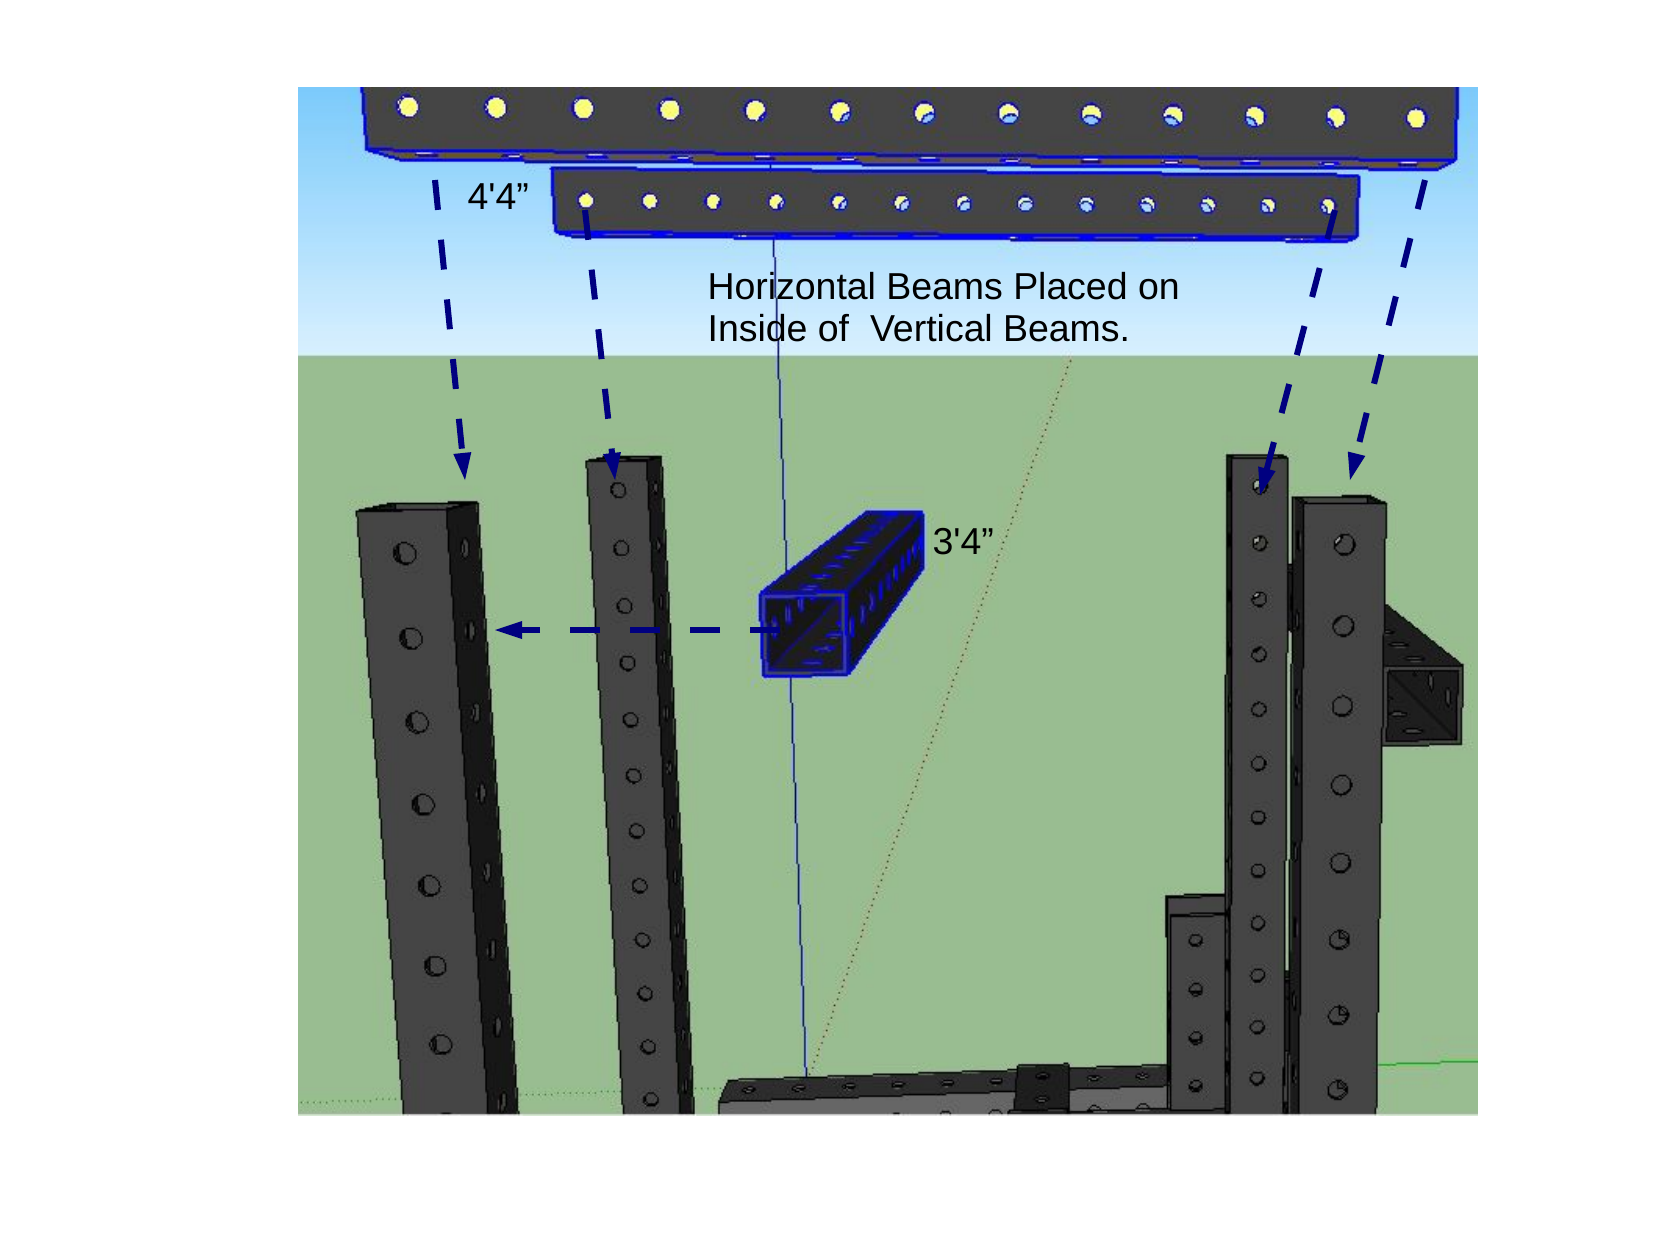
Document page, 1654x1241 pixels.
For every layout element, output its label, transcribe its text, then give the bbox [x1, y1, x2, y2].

text_box 3'4” [915, 510, 1021, 573]
picture [298, 87, 1478, 1116]
text_box Horizontal Beams Placed on Inside of Vertical Beams. [690, 255, 1216, 361]
text_box 4'4” [450, 165, 571, 228]
